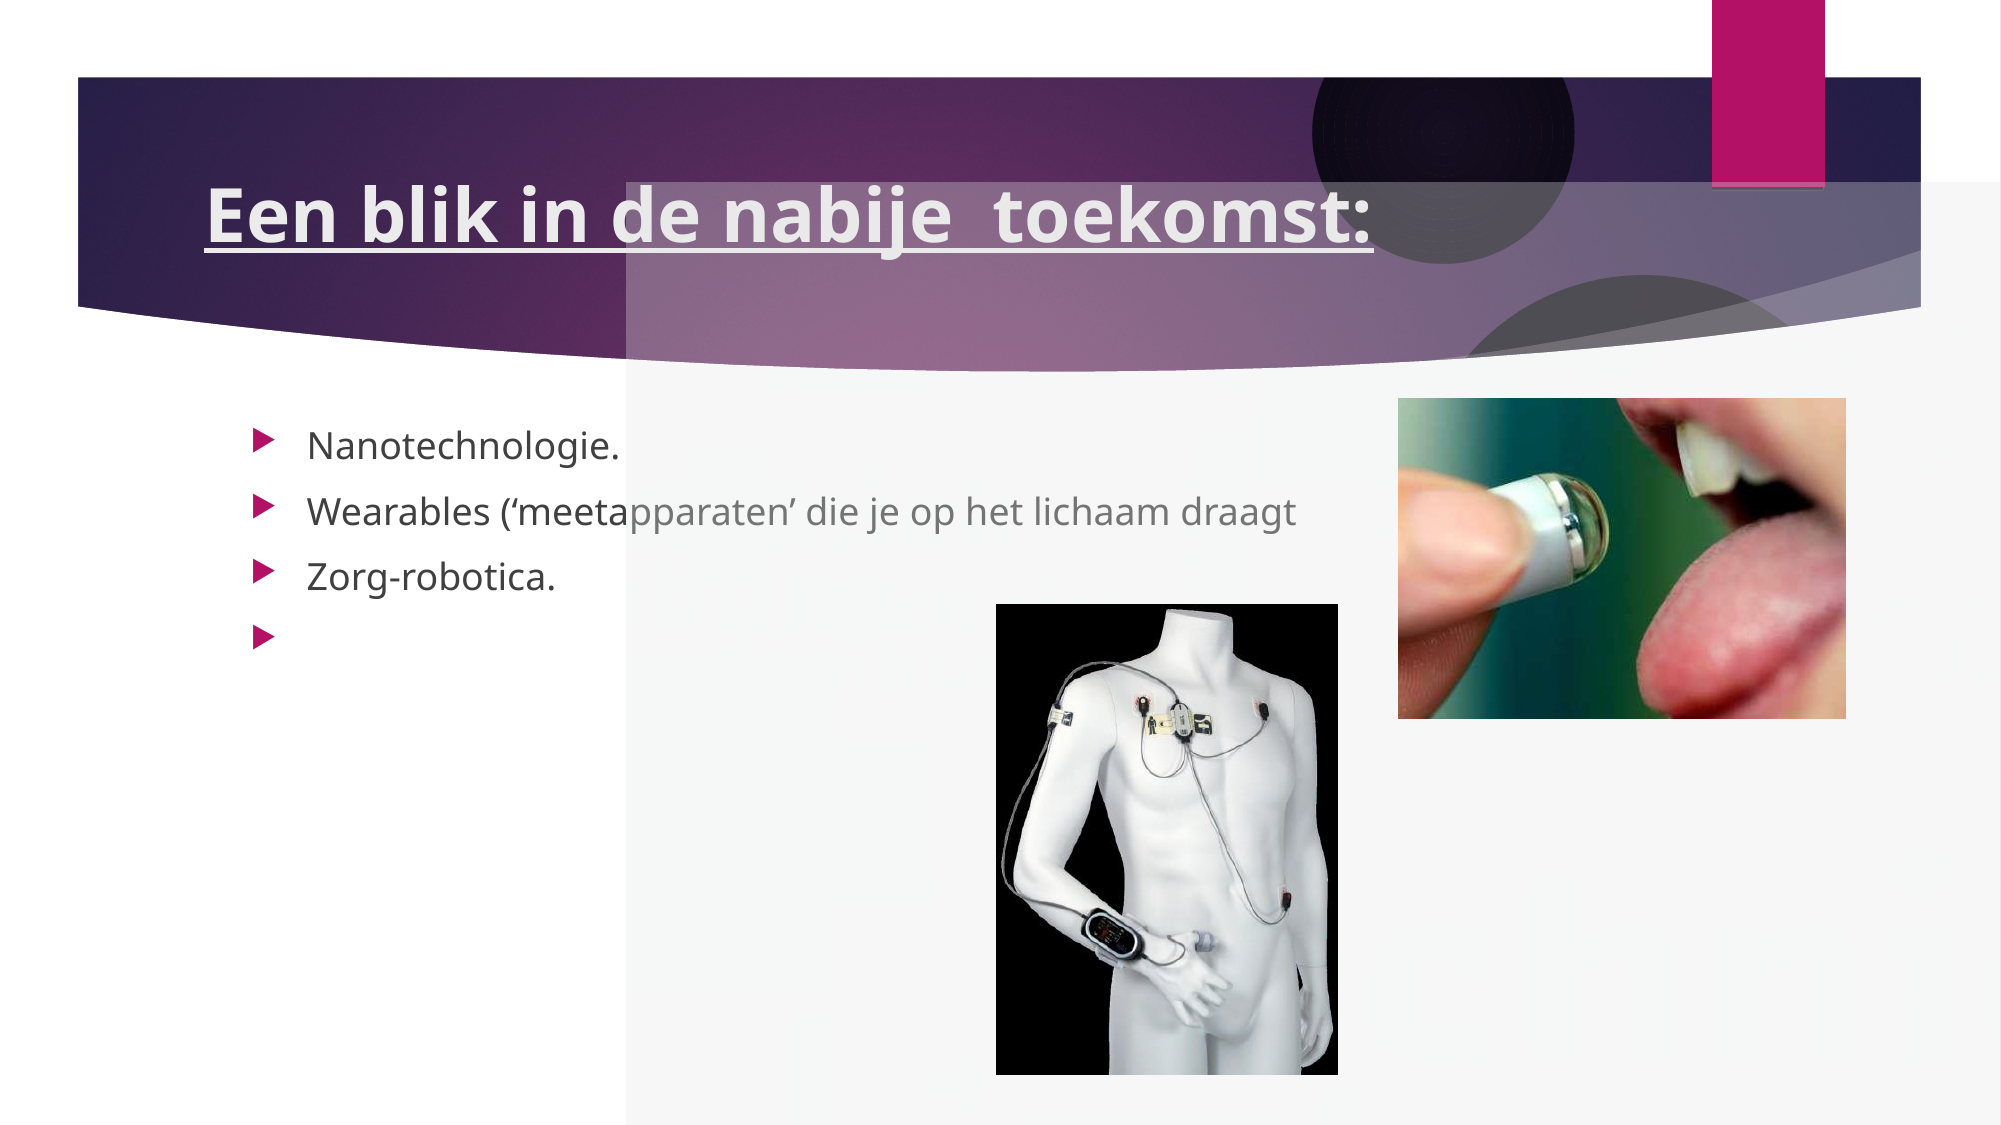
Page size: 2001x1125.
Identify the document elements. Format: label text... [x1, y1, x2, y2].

title Een blik in de nabije toekomst: [189, 159, 1627, 276]
list Nanotechnologie. Wearables (‘meetapparaten’ die je op het lichaam draagt Zorg-robotica. [235, 414, 626, 1075]
picture [626, 181, 2000, 1125]
